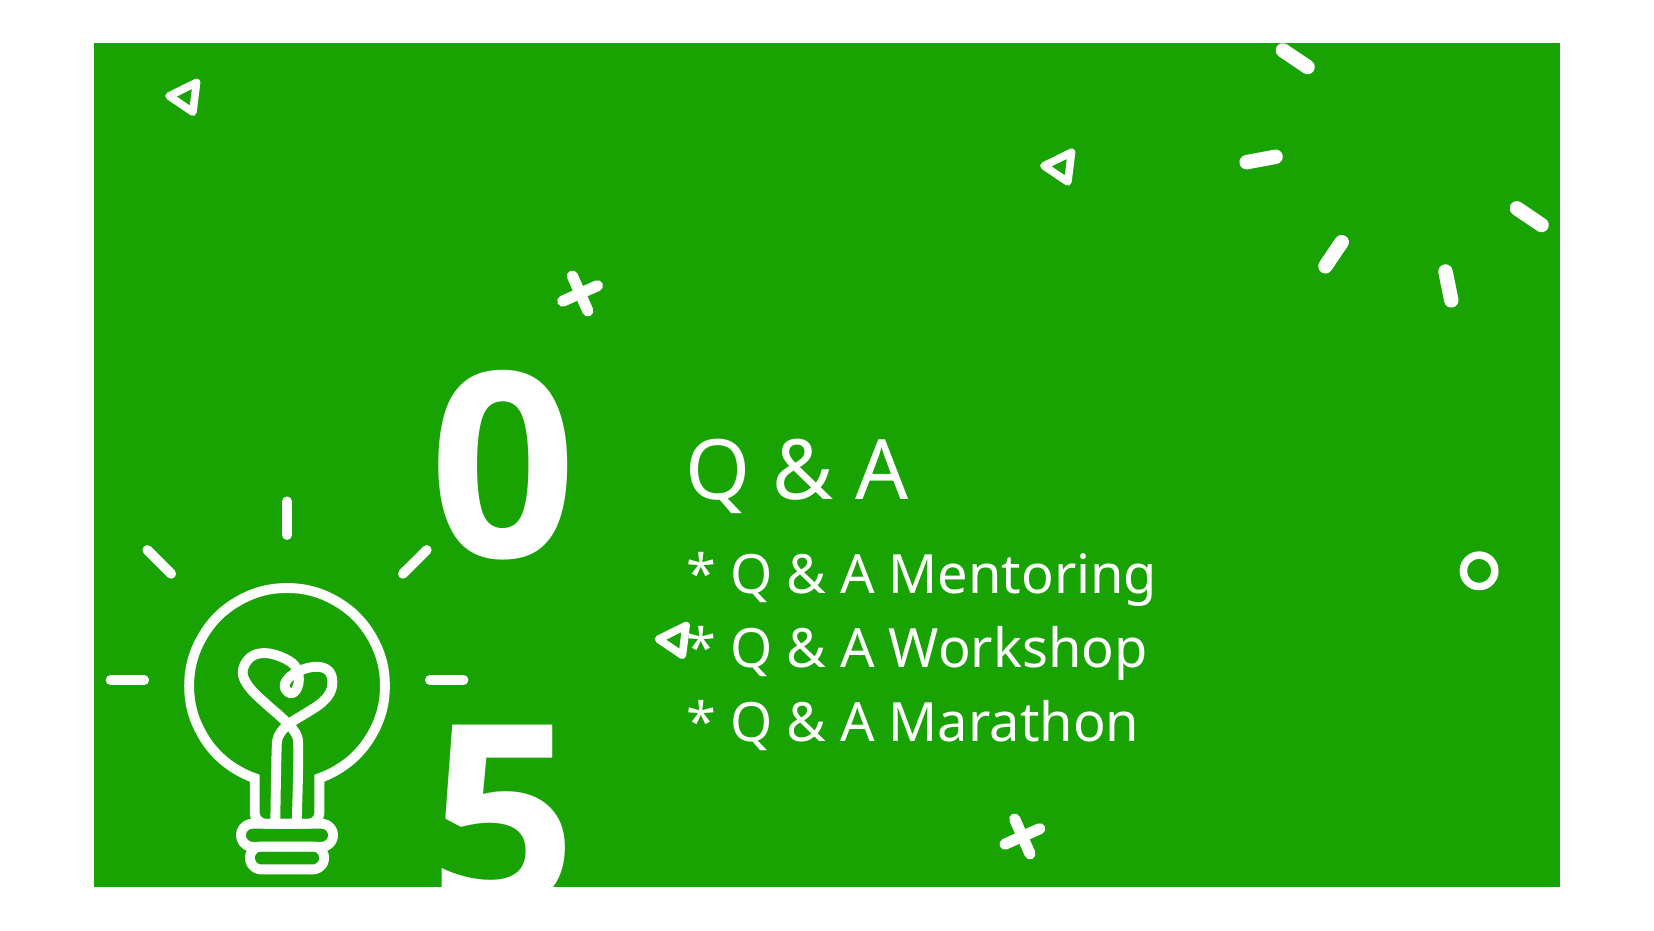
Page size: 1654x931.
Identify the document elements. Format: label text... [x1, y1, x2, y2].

text_box * Q & A Mentoring * Q & A Workshop * Q & A Marathon [686, 535, 1347, 820]
text_box [0, 0, 1654, 931]
text_box 05 [414, 274, 698, 641]
title Q & A [698, 353, 1490, 581]
